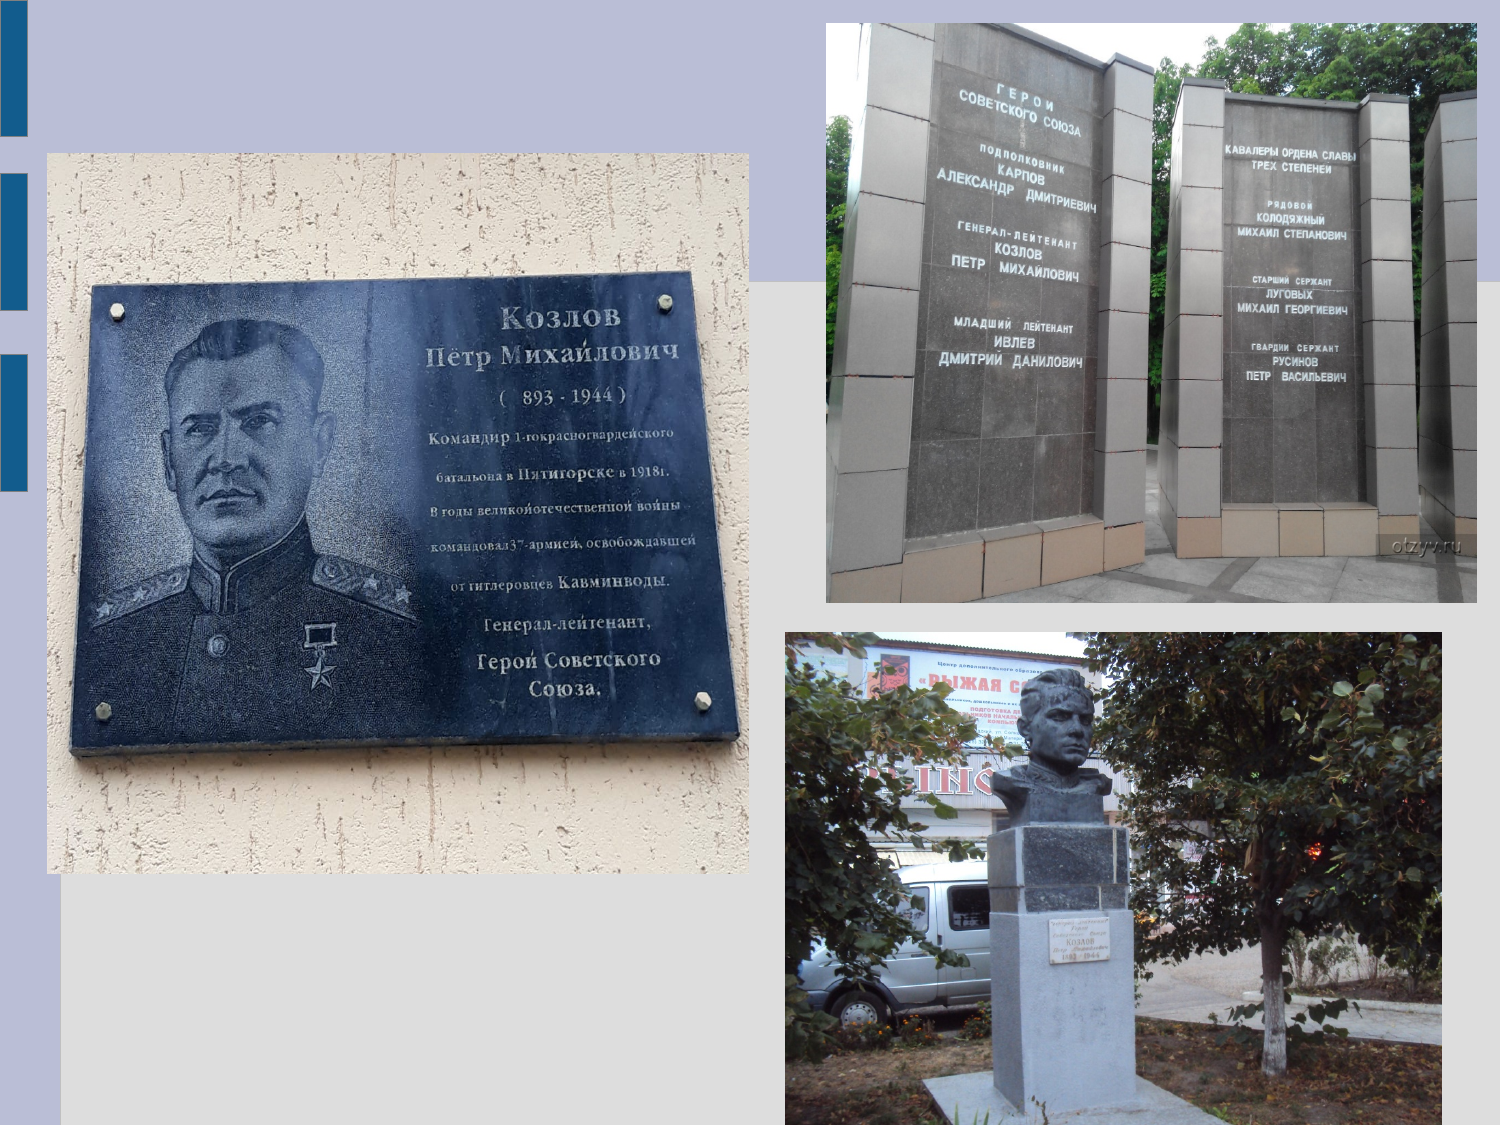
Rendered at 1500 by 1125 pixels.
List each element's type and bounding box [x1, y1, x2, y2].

picture [826, 23, 1477, 603]
picture [785, 632, 1442, 1125]
picture [47, 153, 749, 875]
